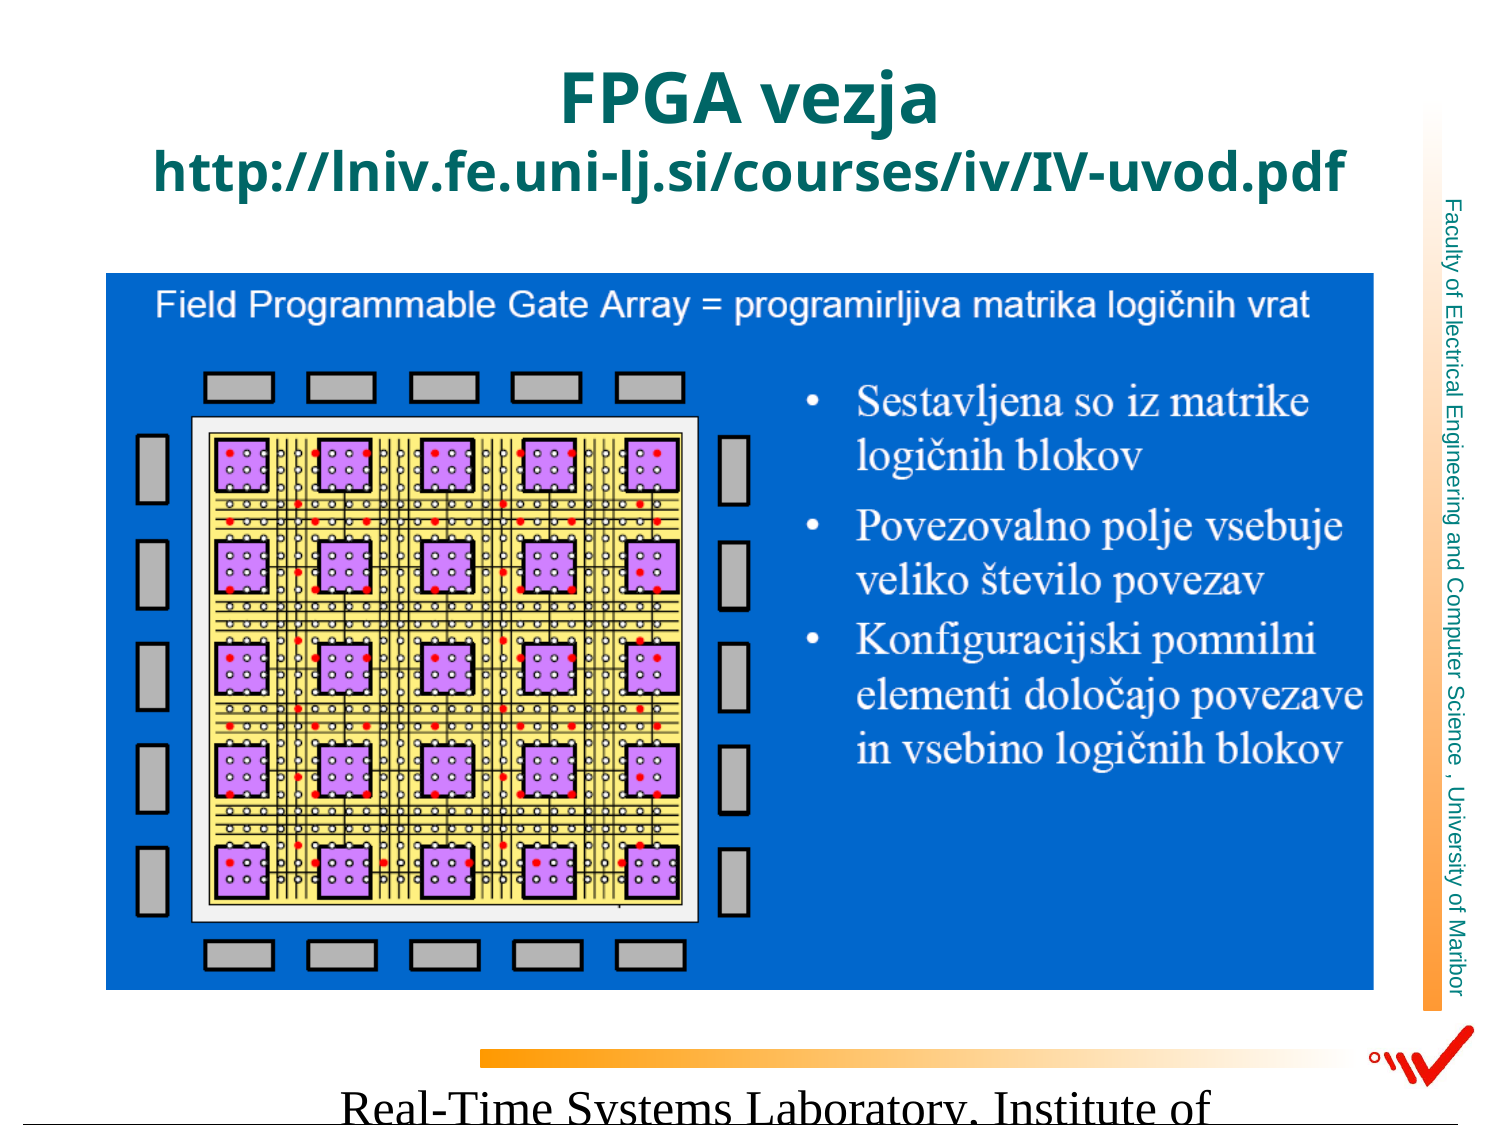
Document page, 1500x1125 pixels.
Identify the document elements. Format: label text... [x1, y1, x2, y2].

title FPGA vezja http://lniv.fe.uni-lj.si/courses/iv/IV-uvod.pdf [75, 45, 1426, 233]
picture [106, 273, 1374, 990]
